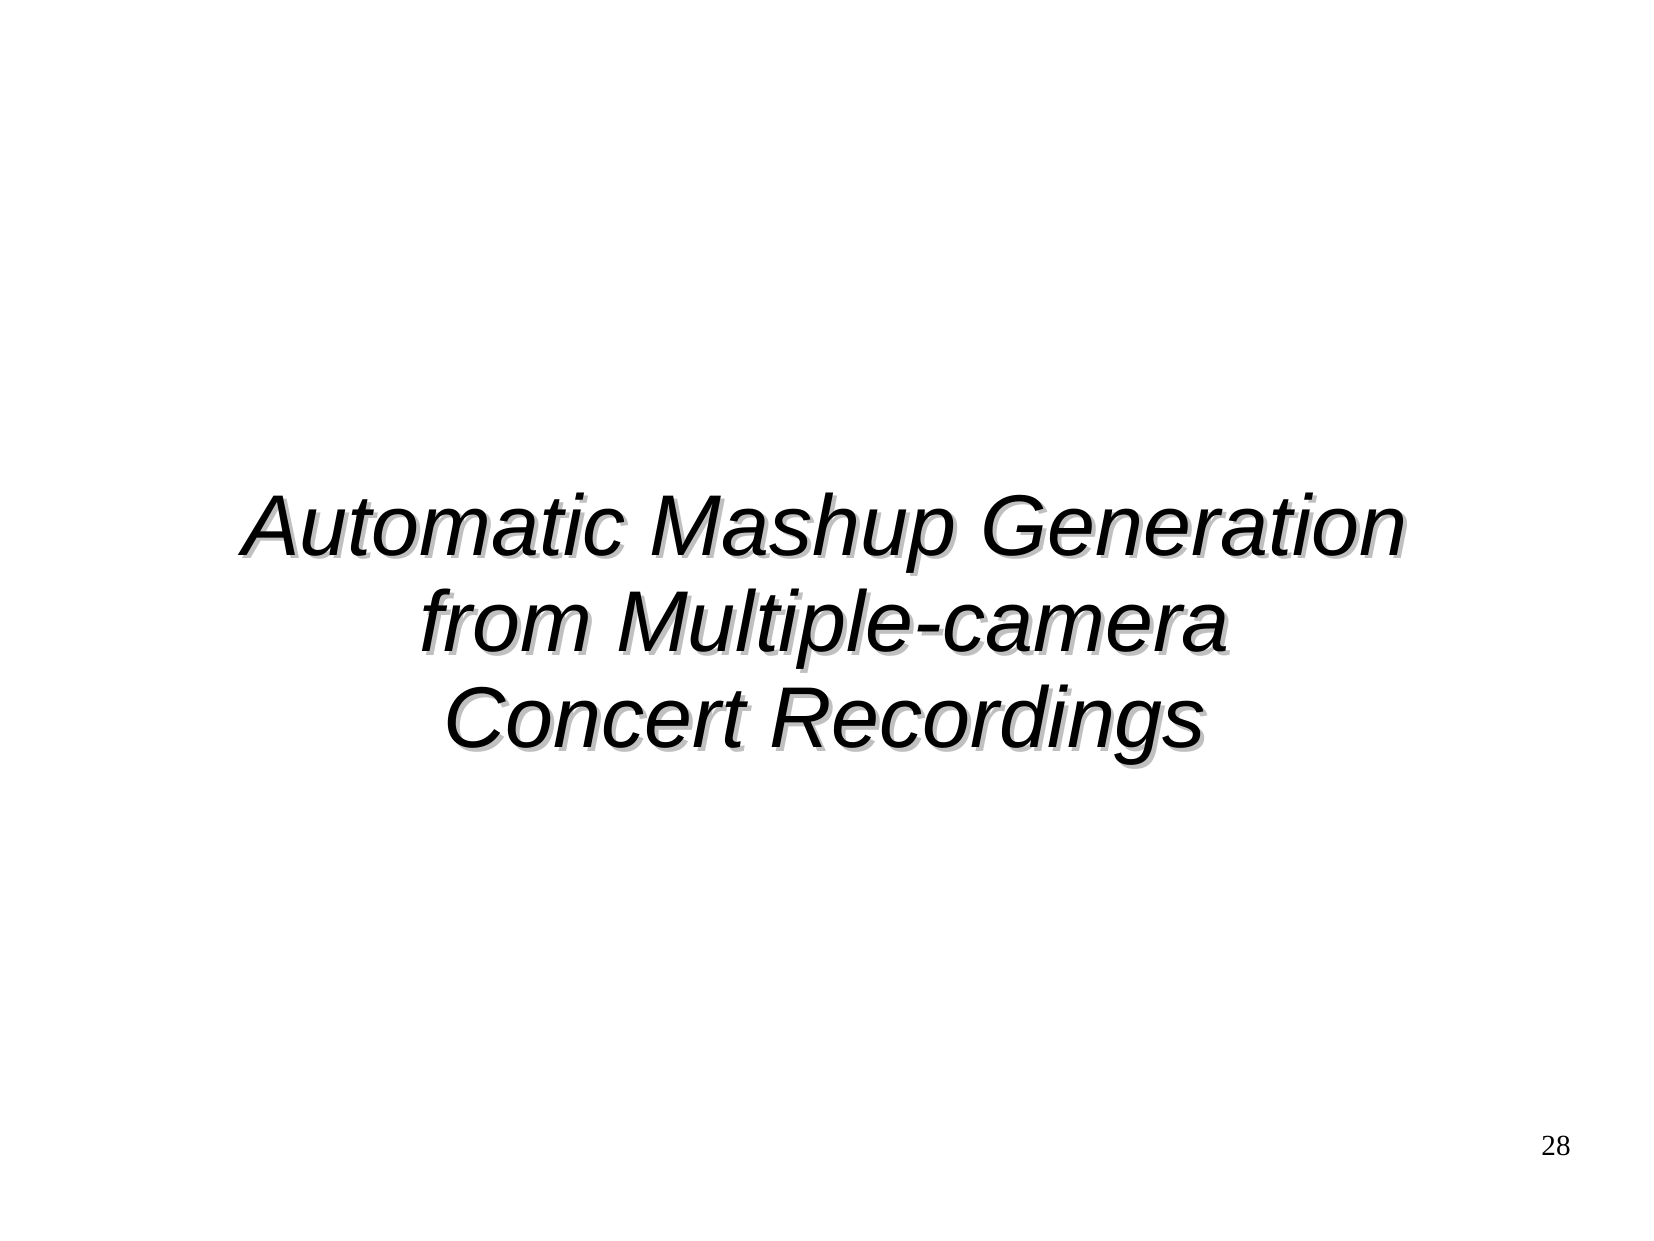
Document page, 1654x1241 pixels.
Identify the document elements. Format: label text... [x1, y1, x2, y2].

text_box Automatic Mashup Generation from Multiple-camera Concert Recordings [150, 476, 1501, 766]
